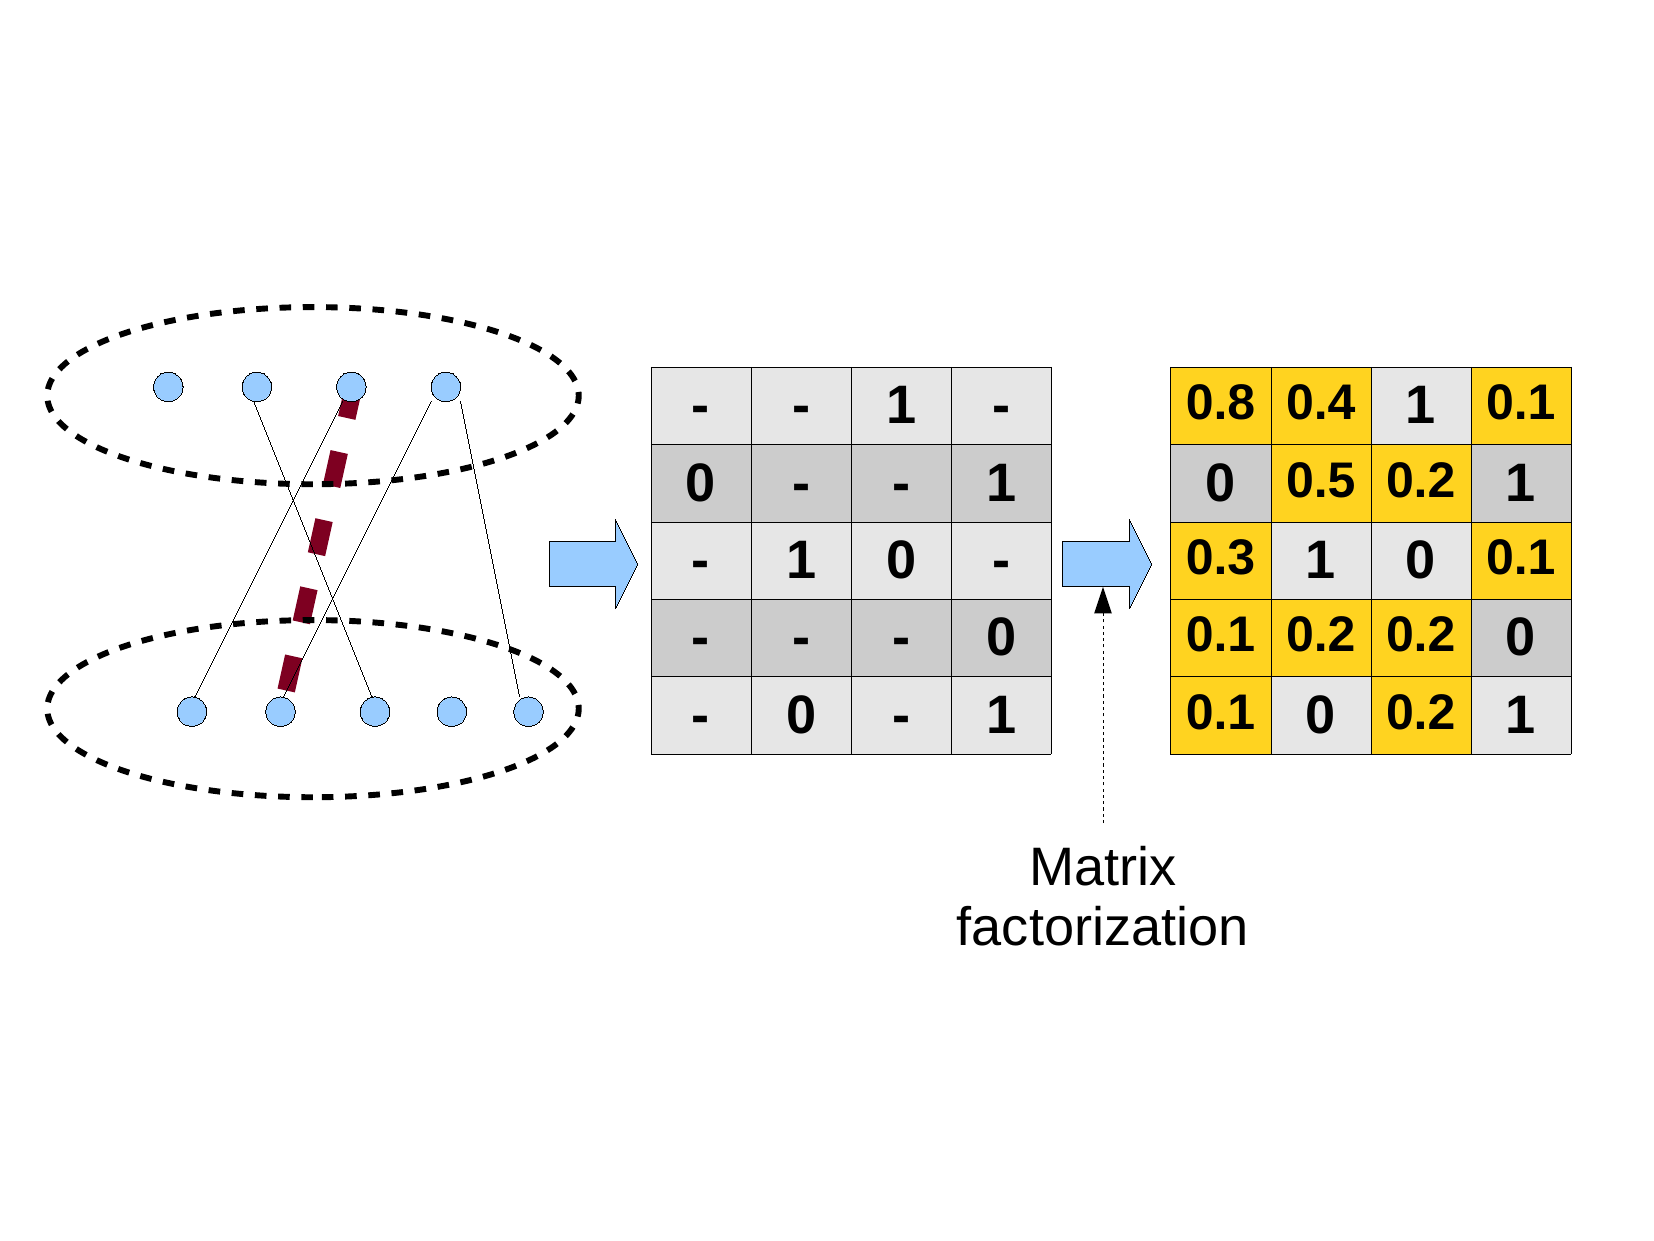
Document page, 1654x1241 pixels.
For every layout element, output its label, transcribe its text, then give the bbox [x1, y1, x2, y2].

table_cell 0 [1372, 523, 1471, 599]
table_header 0.1 [1472, 368, 1571, 444]
table_cell - [952, 523, 1051, 599]
table_cell - [852, 600, 951, 676]
table_header 1 [1372, 368, 1471, 444]
table_cell 0 [1171, 445, 1271, 522]
text_box [265, 696, 296, 727]
table_header 0.4 [1272, 368, 1371, 444]
table_cell 0 [1472, 600, 1571, 676]
table_cell 0.1 [1472, 523, 1571, 599]
text_box [513, 696, 544, 727]
table_cell 0.3 [1171, 523, 1271, 599]
table_cell 0.1 [1171, 677, 1271, 754]
table_cell 0 [952, 600, 1051, 676]
table_cell 0 [1272, 677, 1371, 754]
table_cell 0.2 [1372, 445, 1471, 522]
text_box [242, 372, 272, 402]
table_header - [652, 368, 751, 444]
table_cell - [852, 445, 951, 522]
table_cell 0.2 [1372, 600, 1471, 676]
table_cell 0.5 [1272, 445, 1371, 522]
table_cell 0.2 [1272, 600, 1371, 676]
text_box [153, 372, 184, 402]
table_cell 1 [1272, 523, 1371, 599]
table_cell - [652, 523, 751, 599]
table_cell - [752, 600, 851, 676]
table_cell 0 [852, 523, 951, 599]
table_cell 1 [1472, 677, 1571, 754]
table_cell 0.1 [1171, 600, 1271, 676]
table_header - [752, 368, 851, 444]
table_cell - [652, 600, 751, 676]
text_box [336, 372, 367, 402]
text_box [549, 519, 638, 609]
table_cell - [852, 677, 951, 754]
table_cell 1 [752, 523, 851, 599]
table_cell - [752, 445, 851, 522]
text_box [1062, 519, 1152, 609]
table_cell - [652, 677, 751, 754]
table_header 1 [852, 368, 951, 444]
text_box [177, 696, 207, 727]
table_cell 1 [952, 445, 1051, 522]
text_box Matrix factorization [925, 828, 1281, 965]
text_box [431, 372, 461, 402]
table_cell 0.2 [1372, 677, 1471, 754]
table_cell 0 [752, 677, 851, 754]
table_cell 1 [952, 677, 1051, 754]
table_cell 0 [652, 445, 751, 522]
text_box [360, 696, 390, 727]
table_cell 1 [1472, 445, 1571, 522]
table_header 0.8 [1171, 368, 1271, 444]
text_box [437, 696, 467, 727]
table_header - [952, 368, 1051, 444]
